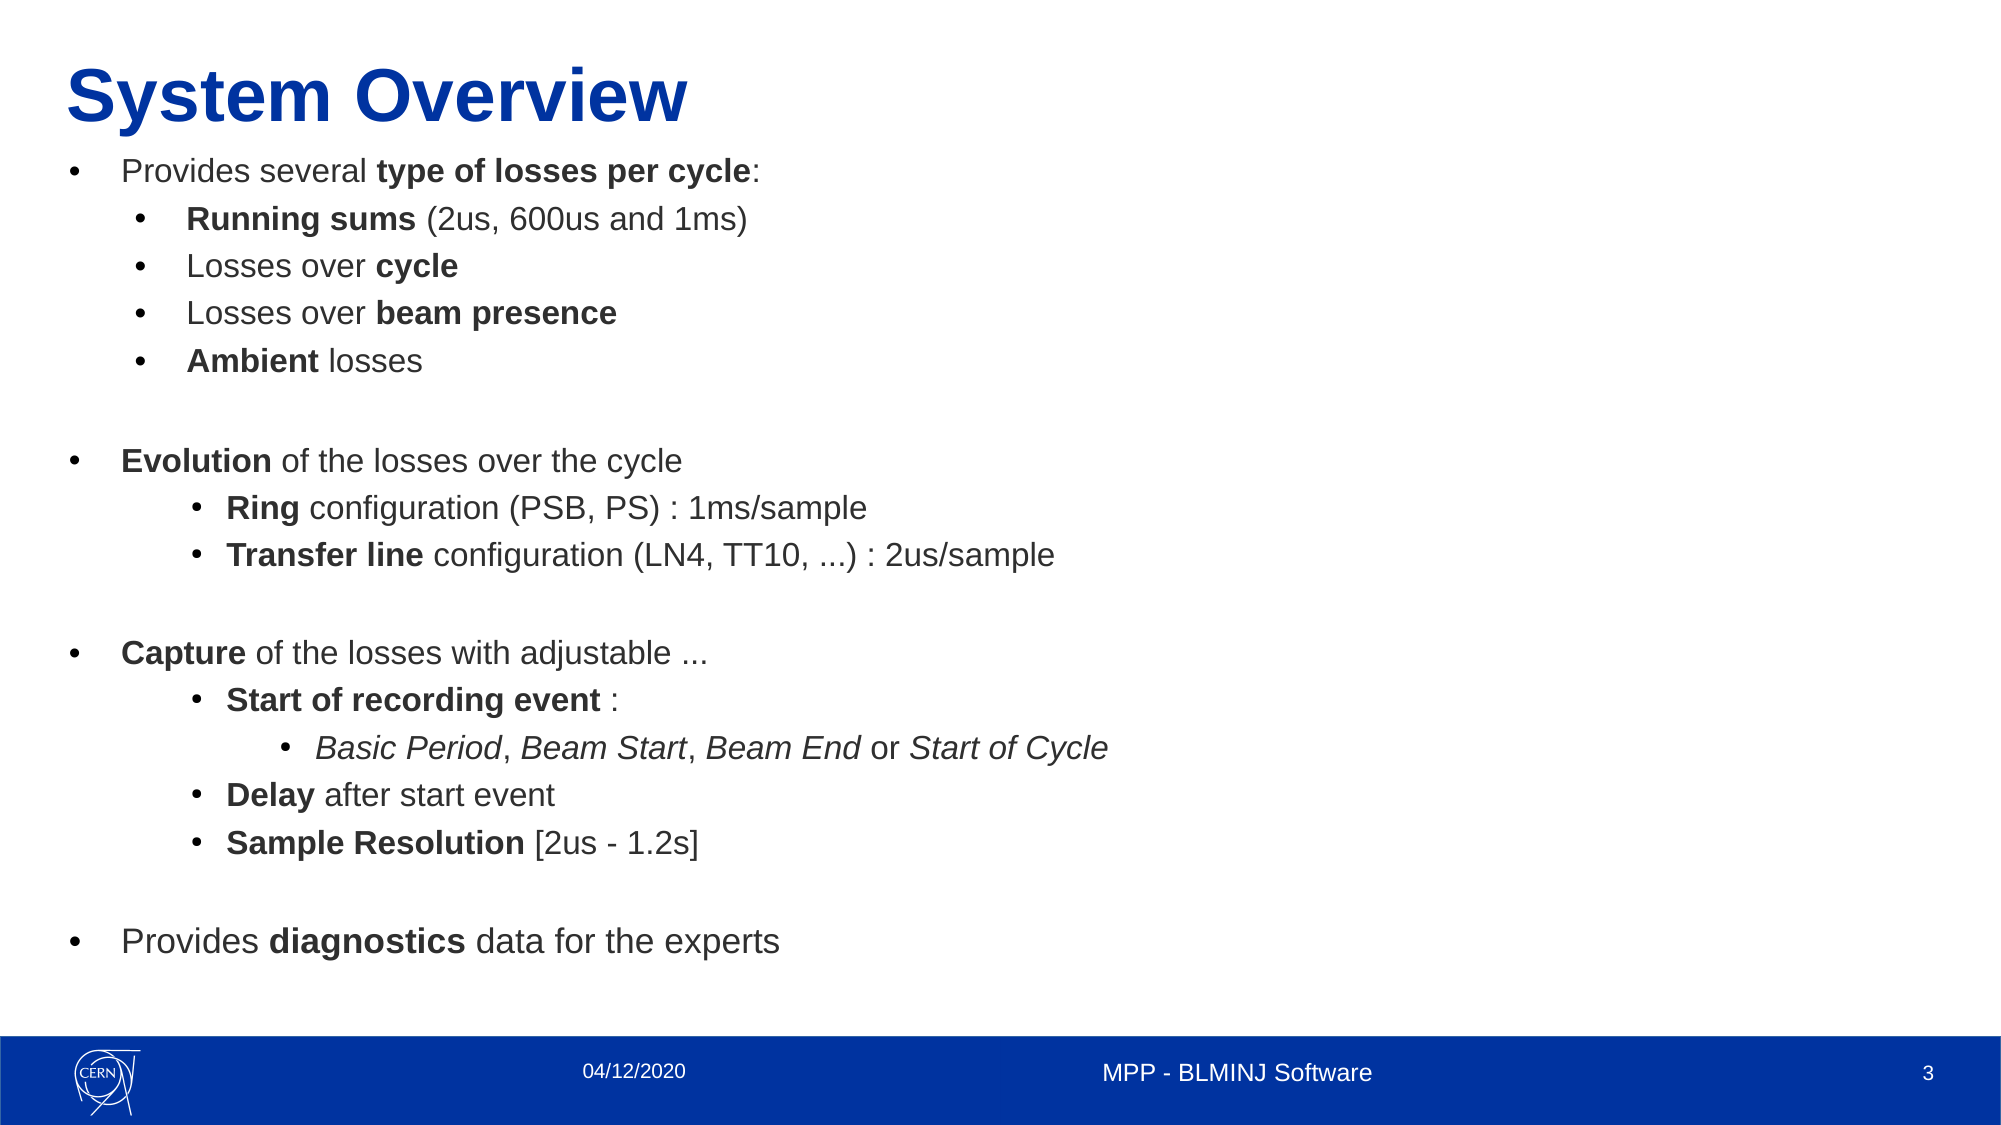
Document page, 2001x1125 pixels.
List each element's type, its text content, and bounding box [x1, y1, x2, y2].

title System Overview [66, 61, 1934, 168]
slide_number 3 [1822, 1042, 1935, 1103]
footer MPP - BLMINJ Software [698, 1042, 1777, 1103]
list Provides several type of losses per cycle: Running sums (2us, 600us and 1ms) Losses over cycle Losses over beam presence Ambient losses Evolution of the losses over the cycle Ring configuration (PSB, PS) : 1ms/sample Transfer line configuration (LN4, TT10, ...) : 2us/sample Capture of the losses with adjustable ... Start of recording event : Basic Period, Beam Start, Beam End or Start of Cycle Delay after start event Sample Resolution [2us - 1.2s] Provides diagnostics data for the experts [66, 168, 1934, 1008]
slide_number 04/12/2020 [571, 1041, 686, 1102]
picture [1, 1037, 2000, 1125]
